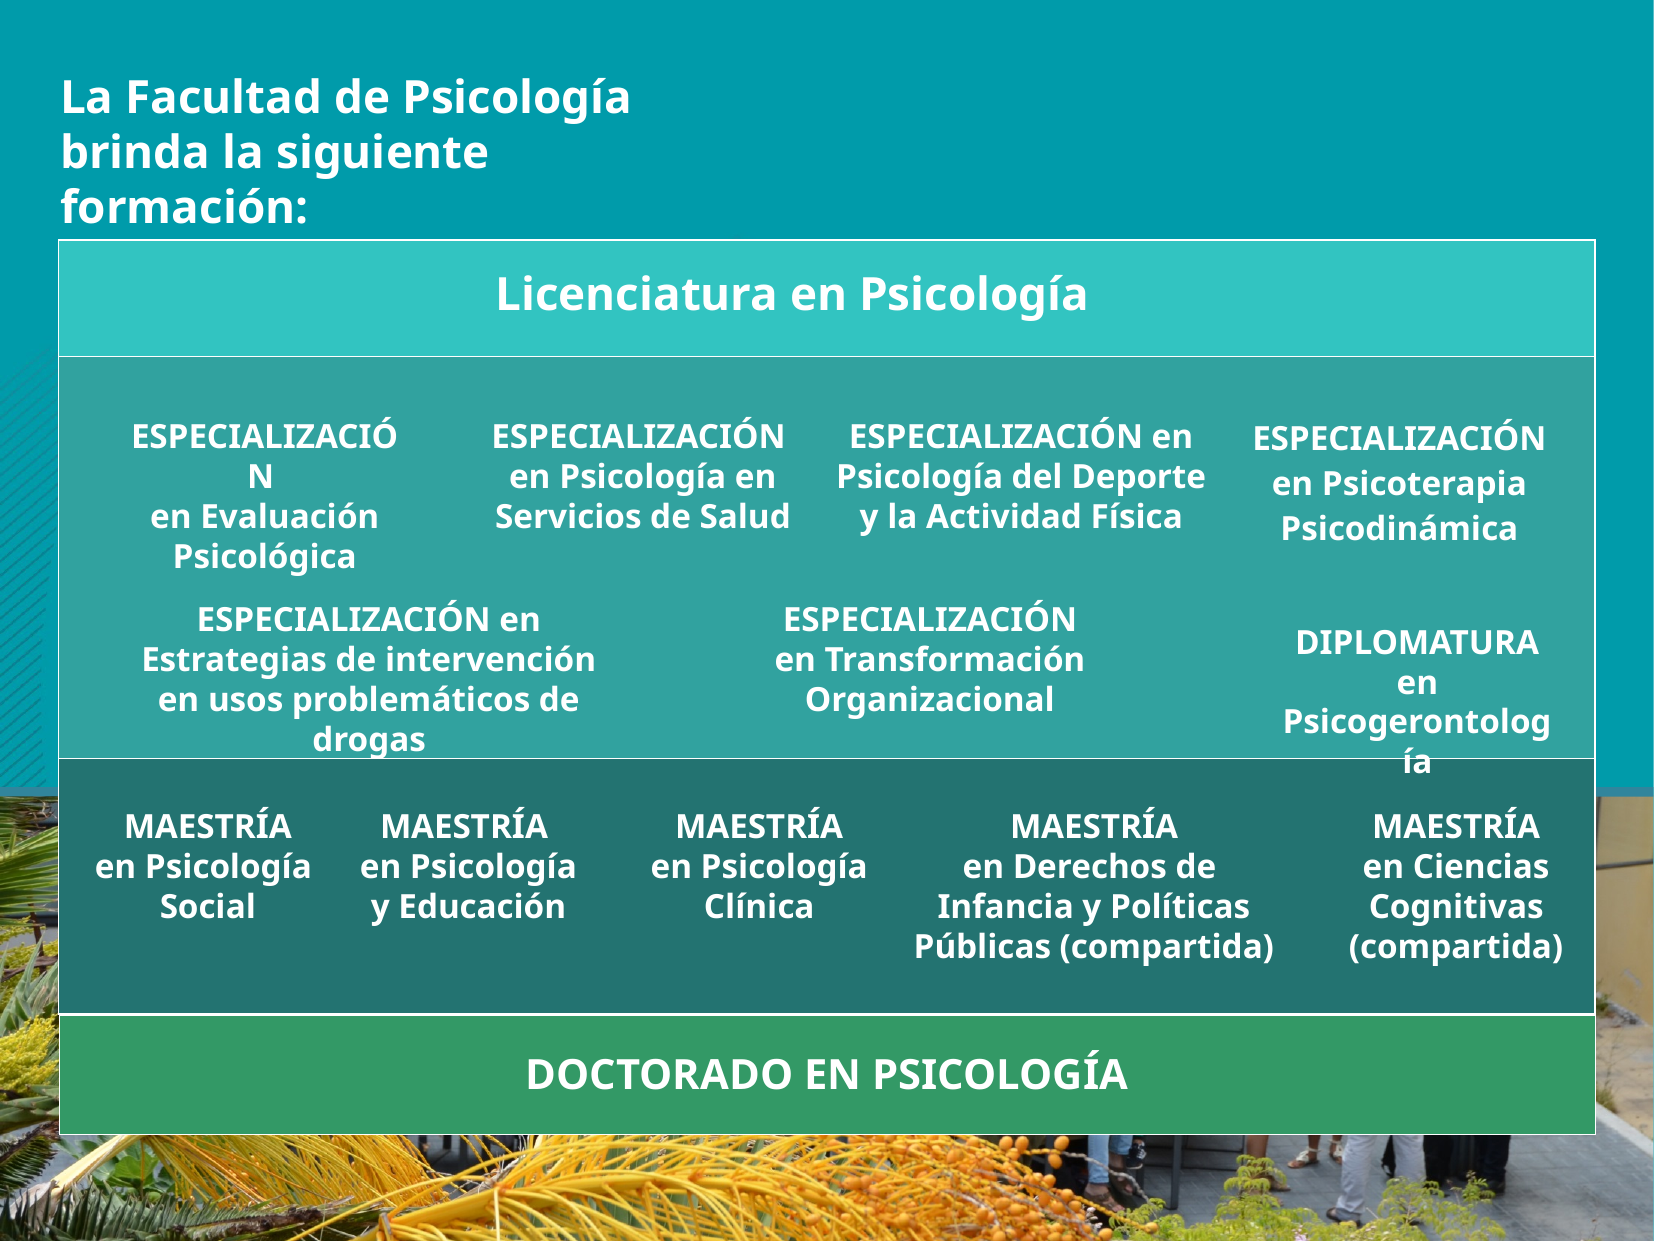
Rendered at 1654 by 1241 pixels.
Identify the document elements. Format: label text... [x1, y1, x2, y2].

picture [0, 797, 1654, 1241]
text_box ESPECIALIZACIÓN en Psicoterapia Psicodinámica [1228, 407, 1571, 558]
text_box La Facultad de Psicología brinda la siguiente formación: [45, 60, 745, 219]
text_box ESPECIALIZACIÓN en Estrategias de intervención en usos problemáticos de drogas [106, 590, 632, 766]
text_box MAESTRÍA en Psicología Social [38, 797, 318, 934]
picture [0, 0, 1654, 787]
text_box MAESTRÍA en Psicología y Educación [318, 797, 614, 934]
text_box ESPECIALIZACIÓN en Psicología del Deporte y la Actividad Física [820, 407, 1223, 543]
text_box Licenciatura en Psicología [480, 257, 1105, 328]
text_box ESPECIALIZACIÓN en Transformación Organizacional [749, 590, 1111, 726]
text_box MAESTRÍA en Ciencias Cognitivas (compartida) [1310, 797, 1602, 974]
text_box MAESTRÍA en Derechos de Infancia y Políticas Públicas (compartida) [885, 797, 1303, 974]
text_box ESPECIALIZACIÓN en Psicología en Servicios de Salud [465, 407, 820, 543]
text_box ESPECIALIZACIÓN en Evaluación Psicológica [106, 407, 424, 583]
text_box DOCTORADO EN PSICOLOGÍA [68, 1039, 1585, 1106]
text_box DIPLOMATURA en Psicogerontología [1263, 613, 1571, 789]
text_box MAESTRÍA en Psicología Clínica [614, 797, 885, 934]
text_box [58, 239, 1596, 1135]
